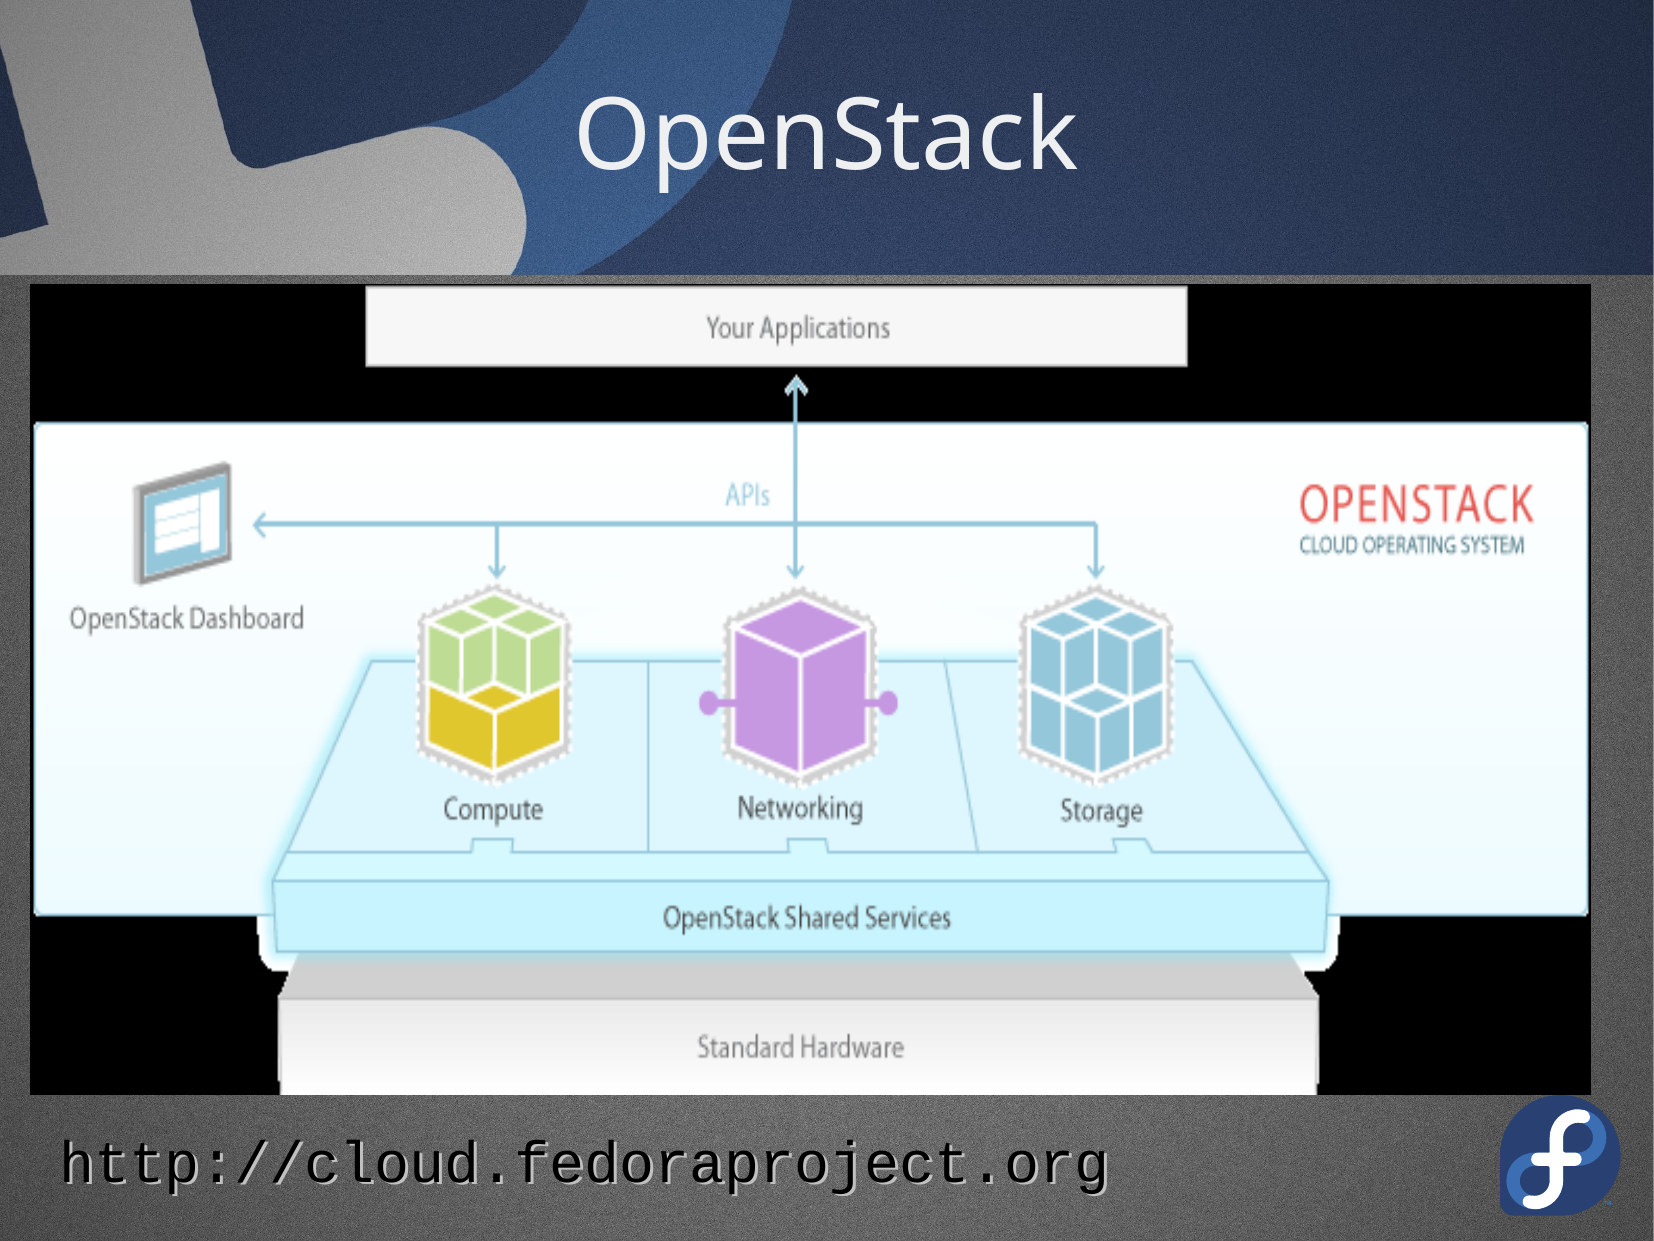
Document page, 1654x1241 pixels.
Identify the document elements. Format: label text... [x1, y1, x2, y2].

text_box OpenStack [88, 29, 1565, 237]
text_box http://cloud.fedoraproject.org [45, 1050, 1654, 1215]
picture [0, 0, 1654, 1241]
